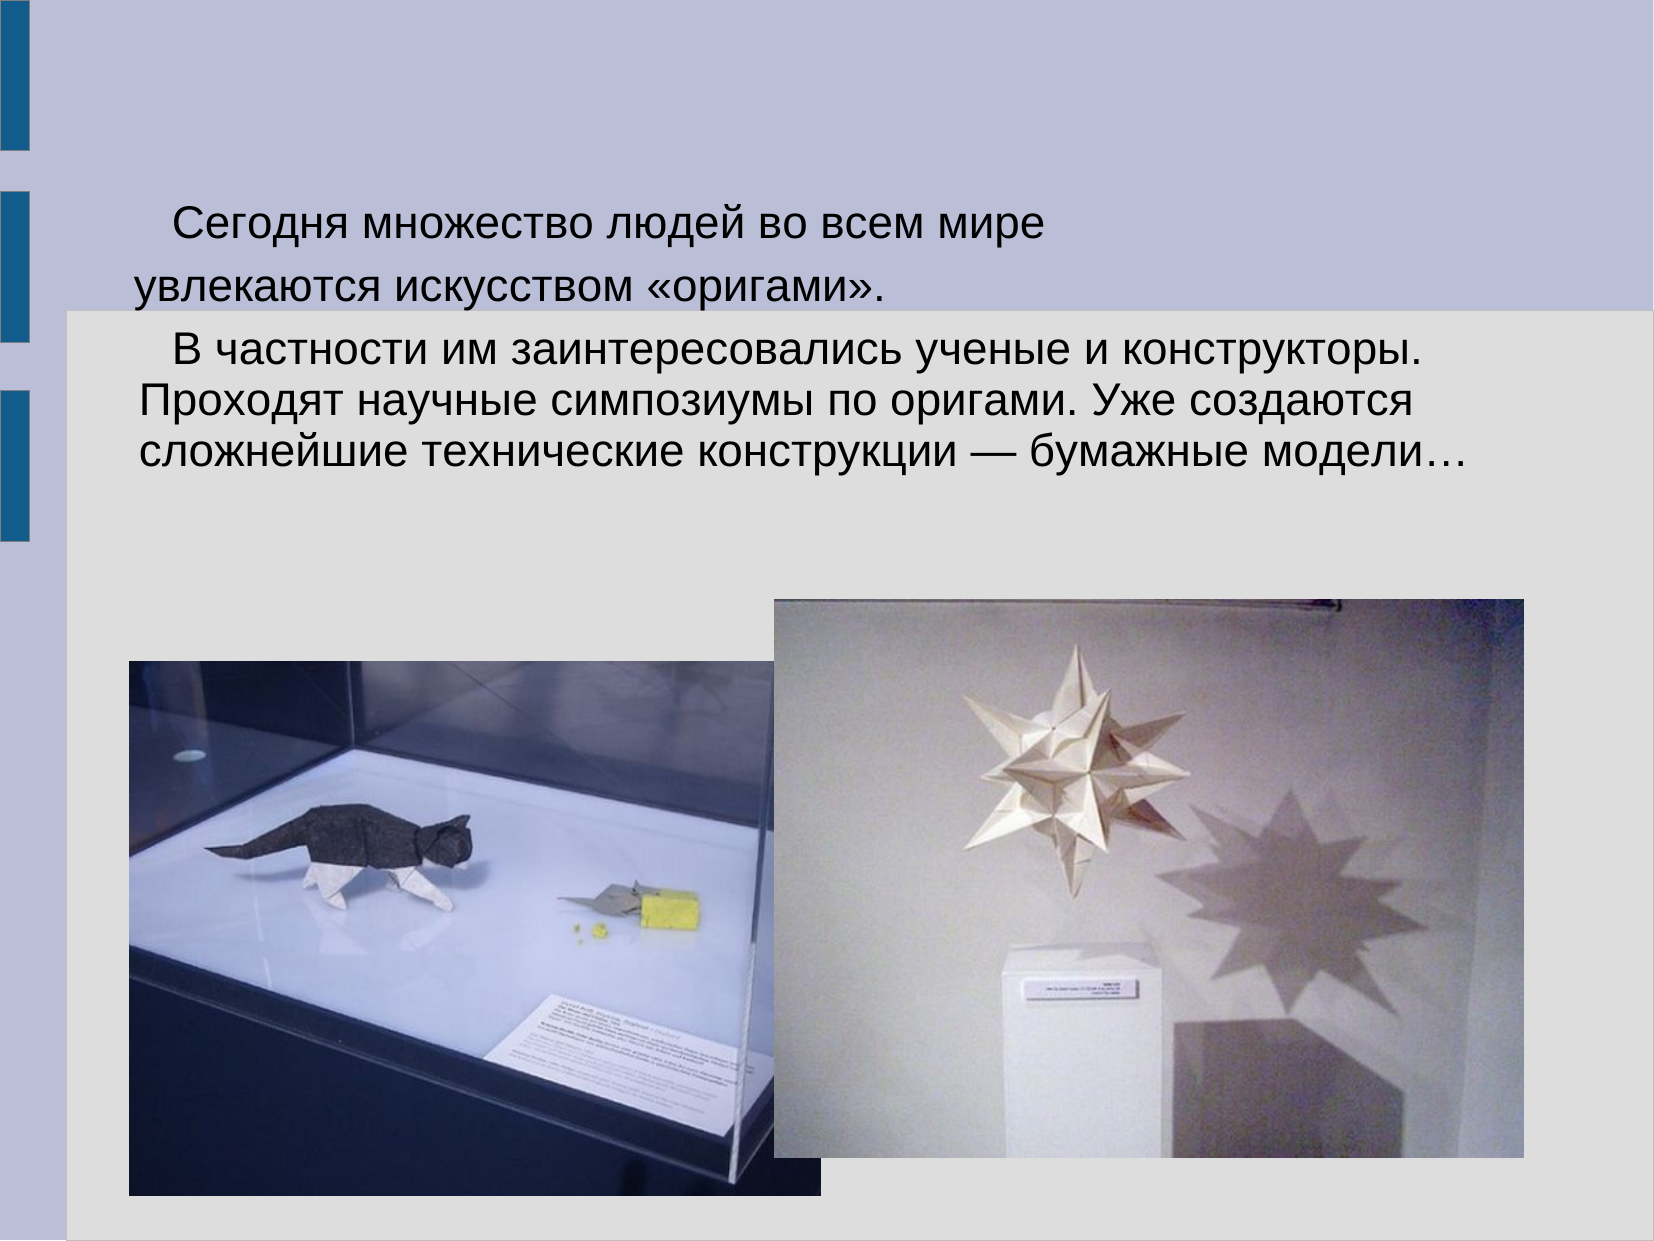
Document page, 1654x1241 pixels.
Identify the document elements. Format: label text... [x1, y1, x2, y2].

list Сегодня множество людей во всем мире увлекаются искусством «оригами». В частности им заинтересовались ученые и конструкторы. Проходят научные симпозиумы по оригами. Уже создаются сложнейшие технические конструкции — бумажные модели… [82, 197, 1571, 1016]
picture [129, 599, 1524, 1197]
